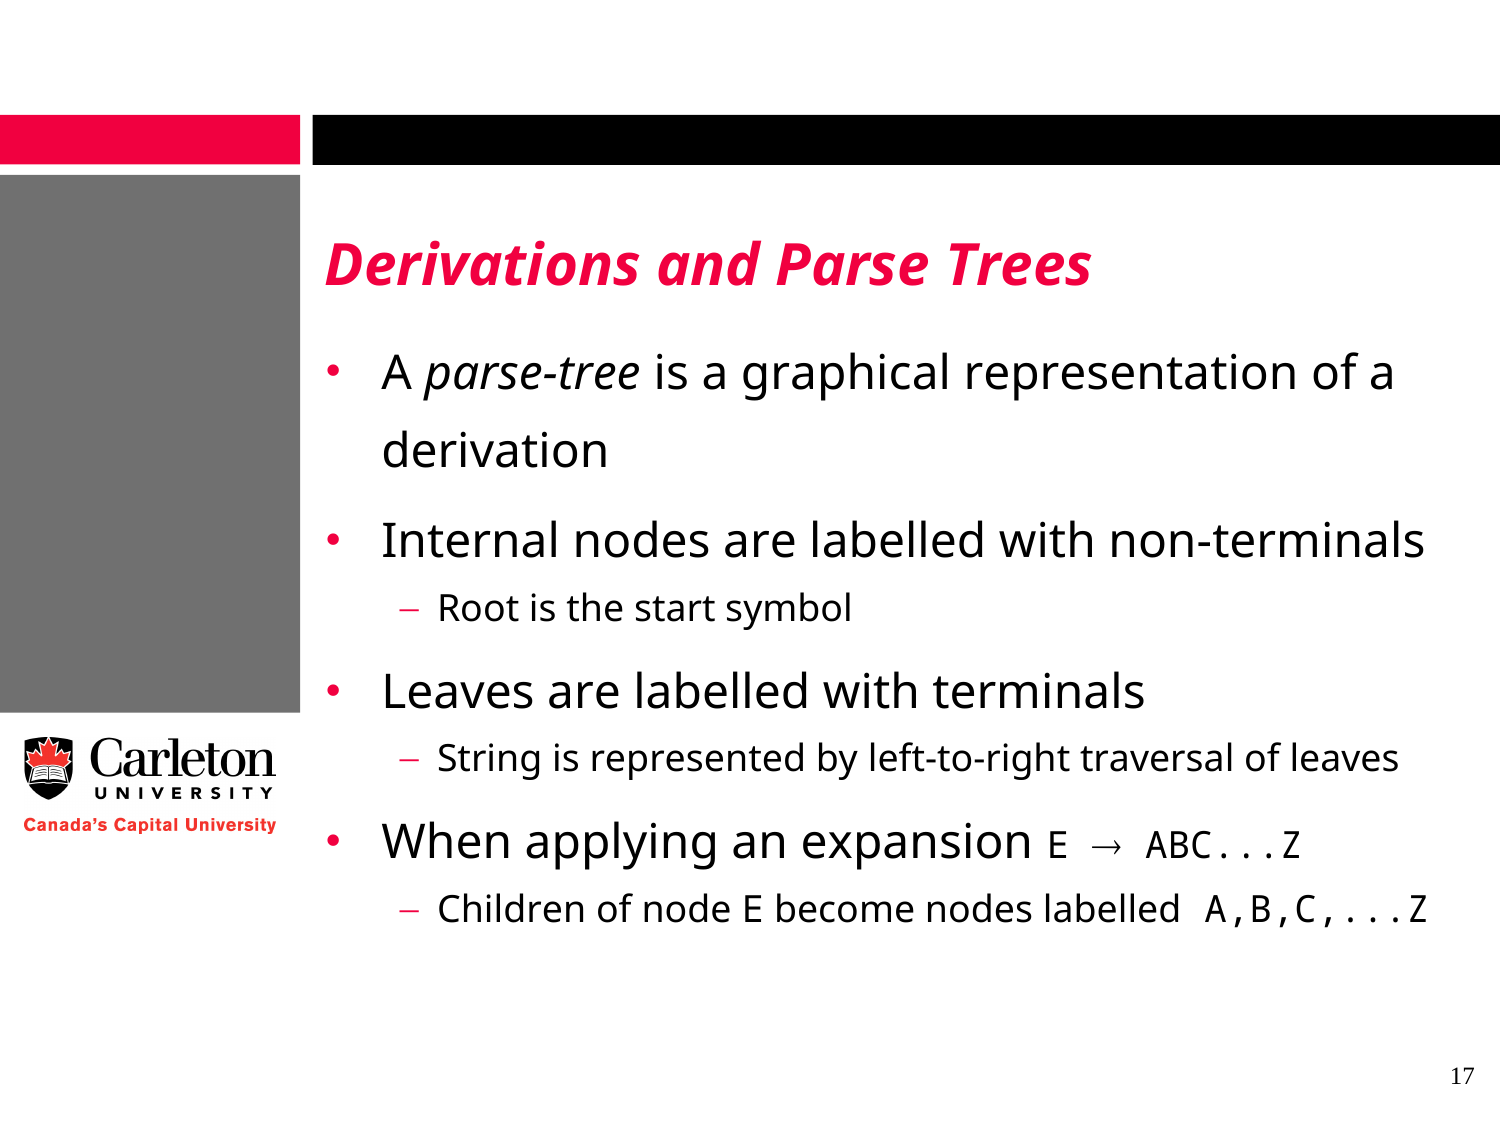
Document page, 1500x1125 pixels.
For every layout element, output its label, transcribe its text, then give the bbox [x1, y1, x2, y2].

list A parse-tree is a graphical representation of a derivation Internal nodes are labelled with non-terminals Root is the start symbol Leaves are labelled with terminals String is represented by left-to-right traversal of leaves When applying an expansion E  ABC...Z Children of node E become nodes labelled A,B,C,...Z [324, 324, 1450, 1036]
title Derivations and Parse Trees [324, 187, 1450, 324]
picture [24, 737, 276, 834]
